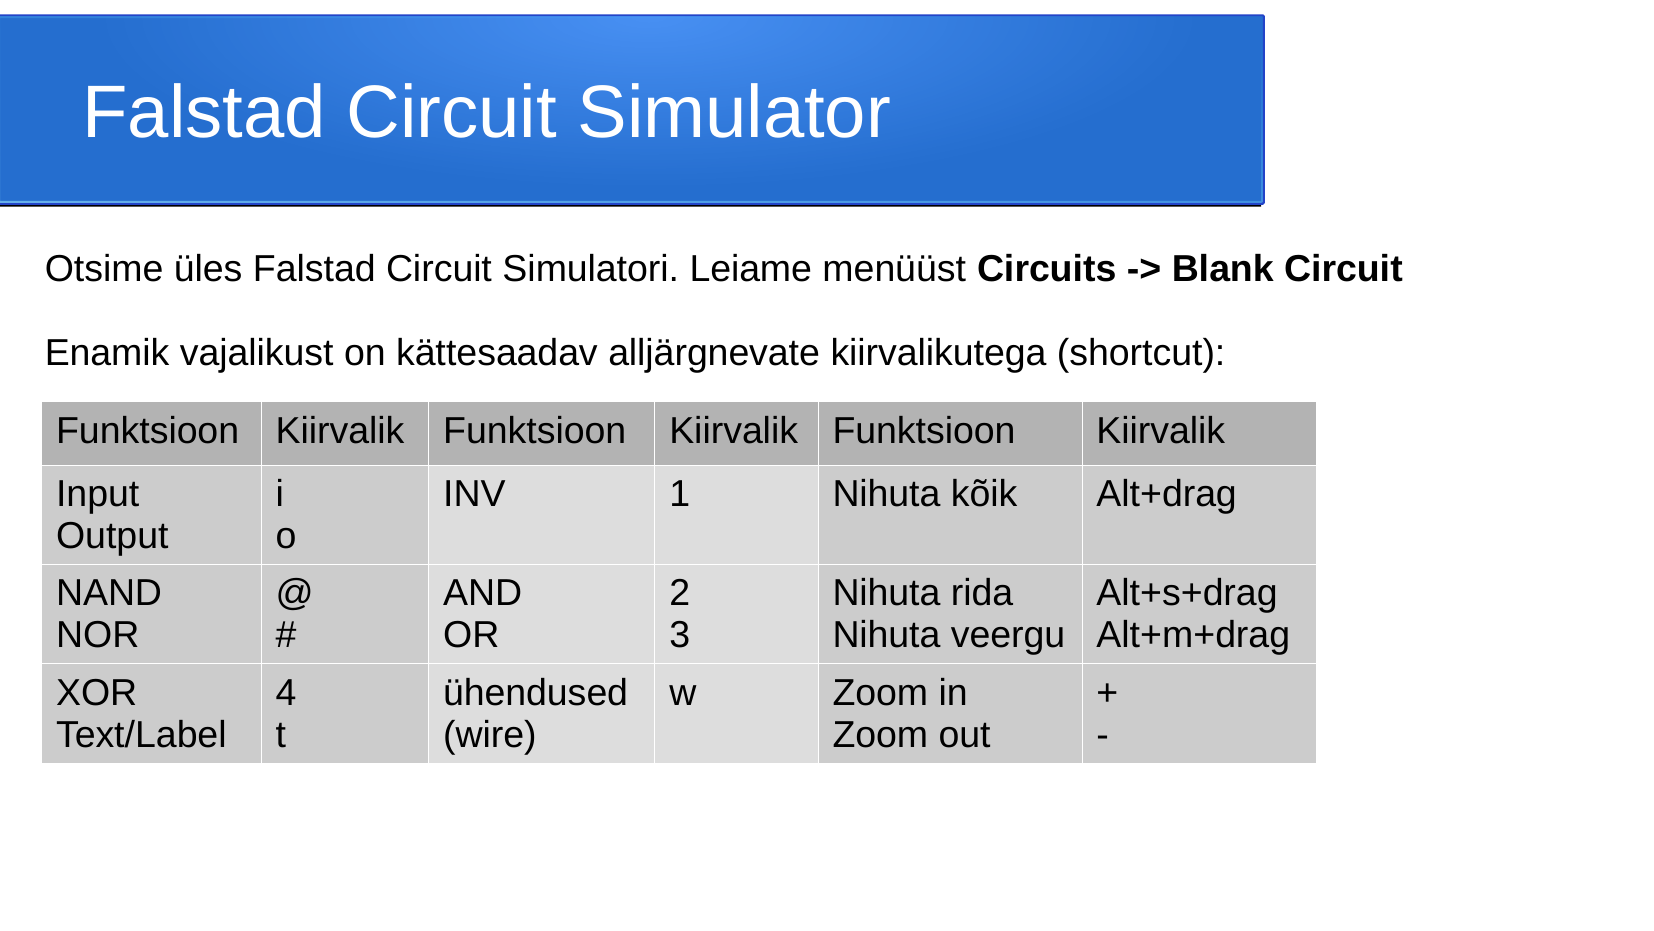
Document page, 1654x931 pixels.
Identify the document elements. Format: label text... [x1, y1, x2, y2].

text_box Otsime üles Falstad Circuit Simulatori. Leiame menüüst Circuits -> Blank Circuit Enamik vajalikust on kättesaadav alljärgnevate kiirvalikutega (shortcut): [30, 240, 1606, 391]
table_cell NAND NOR [42, 565, 261, 663]
table_cell ühendused (wire) [429, 664, 654, 763]
table_cell @ # [262, 565, 428, 663]
table_cell INV [429, 466, 654, 564]
table_cell w [655, 664, 818, 763]
title Falstad Circuit Simulator [82, 35, 1235, 189]
table_cell Zoom in Zoom out [819, 664, 1082, 763]
table_header Funktsioon [429, 402, 654, 465]
table_cell Input Output [42, 466, 261, 564]
table_cell Nihuta rida Nihuta veergu [819, 565, 1082, 663]
table_cell + - [1083, 664, 1316, 763]
table_header Kiirvalik [655, 402, 818, 465]
table_cell 4 t [262, 664, 428, 763]
table_cell Alt+s+drag Alt+m+drag [1083, 565, 1316, 663]
table_header Funktsioon [819, 402, 1082, 465]
table_header Funktsioon [42, 402, 261, 465]
table_header Kiirvalik [1083, 402, 1316, 465]
table_cell XOR Text/Label [42, 664, 261, 763]
table_cell 1 [655, 466, 818, 564]
table_cell Alt+drag [1083, 466, 1316, 564]
table_header Kiirvalik [262, 402, 428, 465]
table_cell Nihuta kõik [819, 466, 1082, 564]
table_cell AND OR [429, 565, 654, 663]
table_cell 2 3 [655, 565, 818, 663]
table_cell i o [262, 466, 428, 564]
